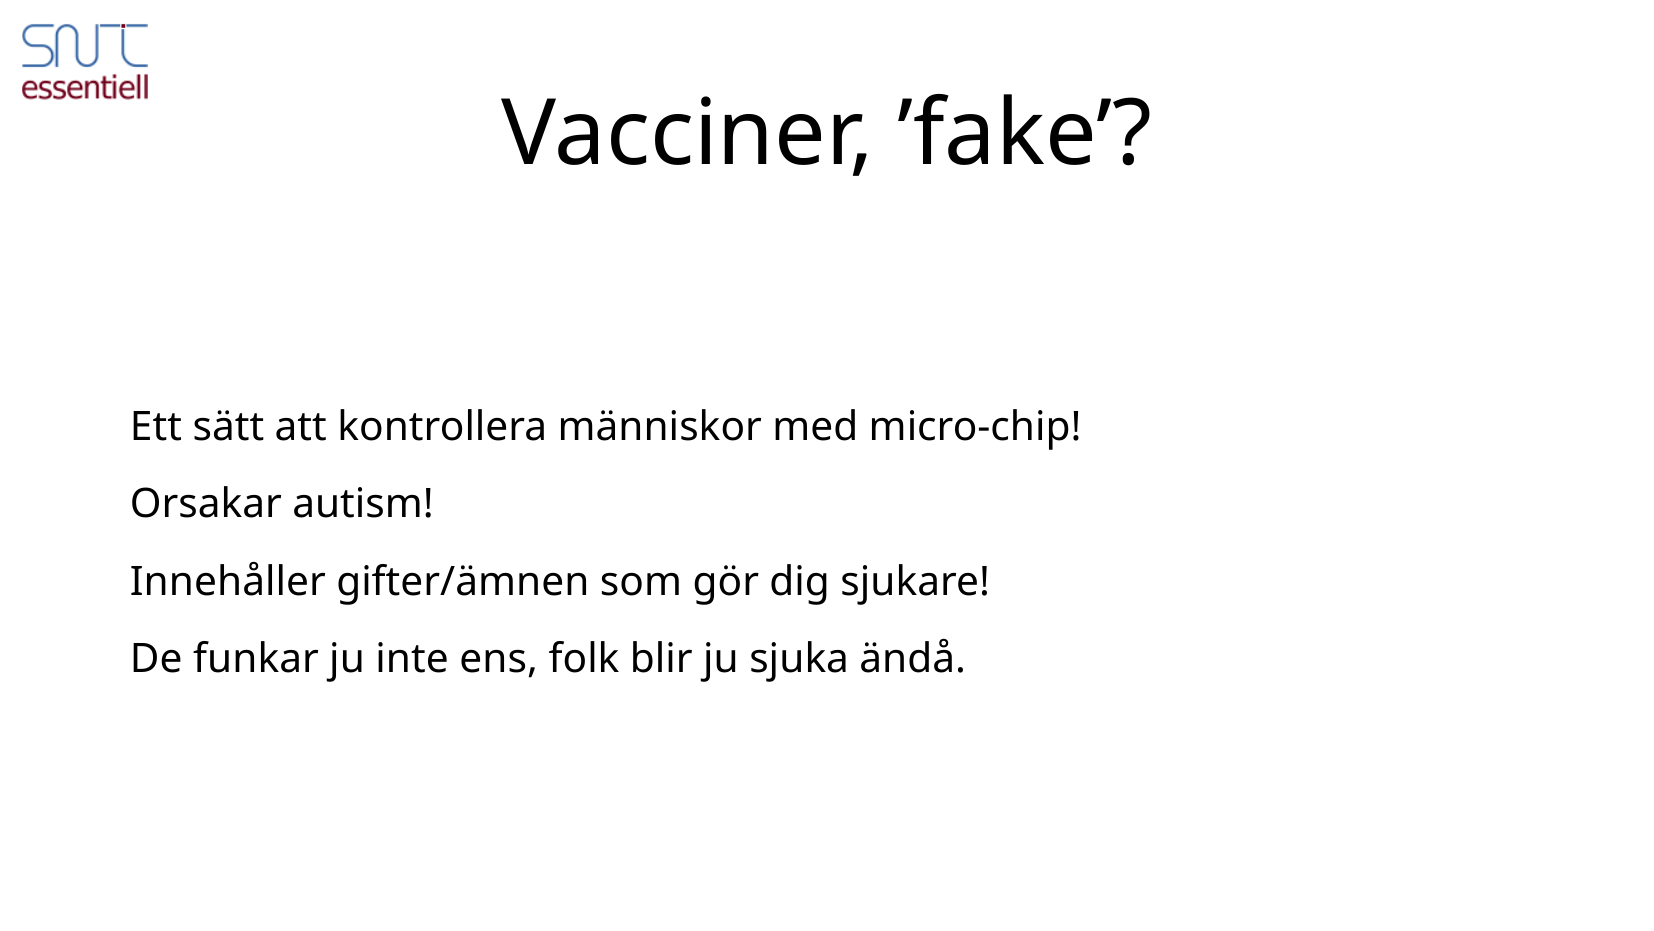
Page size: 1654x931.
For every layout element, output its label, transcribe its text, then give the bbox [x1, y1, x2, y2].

title Vacciner, ’fake’? [82, 51, 1571, 207]
list Ett sätt att kontrollera människor med micro-chip! Orsakar autism! Innehåller gifter/ämnen som gör dig sjukare! De funkar ju inte ens, folk blir ju sjuka ändå. [76, 228, 1565, 768]
picture [22, 0, 148, 125]
